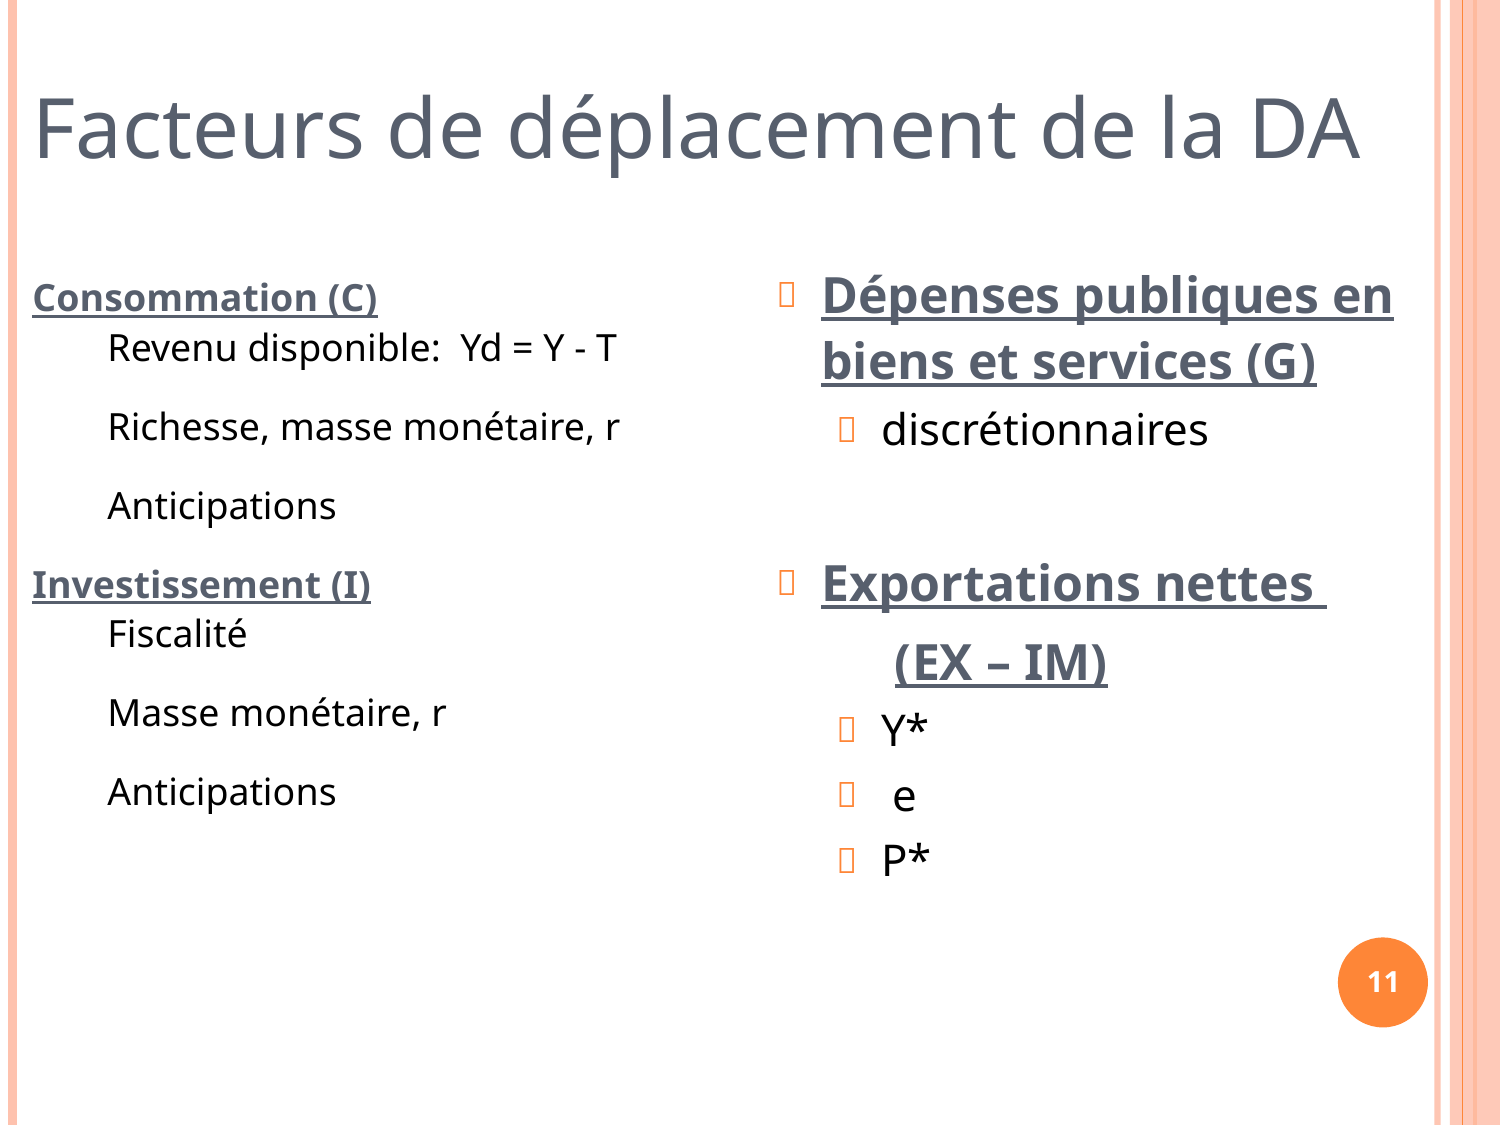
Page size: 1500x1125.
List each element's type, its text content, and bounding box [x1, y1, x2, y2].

text_box Dépenses publiques en biens et services (G) discrétionnaires Exportations nettes (EX – IM) Y* e P* [761, 250, 1447, 988]
title Facteurs de déplacement de la DA [17, 0, 1406, 183]
slide_number <numéro> [1333, 988, 1434, 1027]
list Consommation (C) Revenu disponible: Yd = Y - T Richesse, masse monétaire, r Anticipations Investissement (I) Fiscalité Masse monétaire, r Anticipations [17, 262, 774, 1000]
